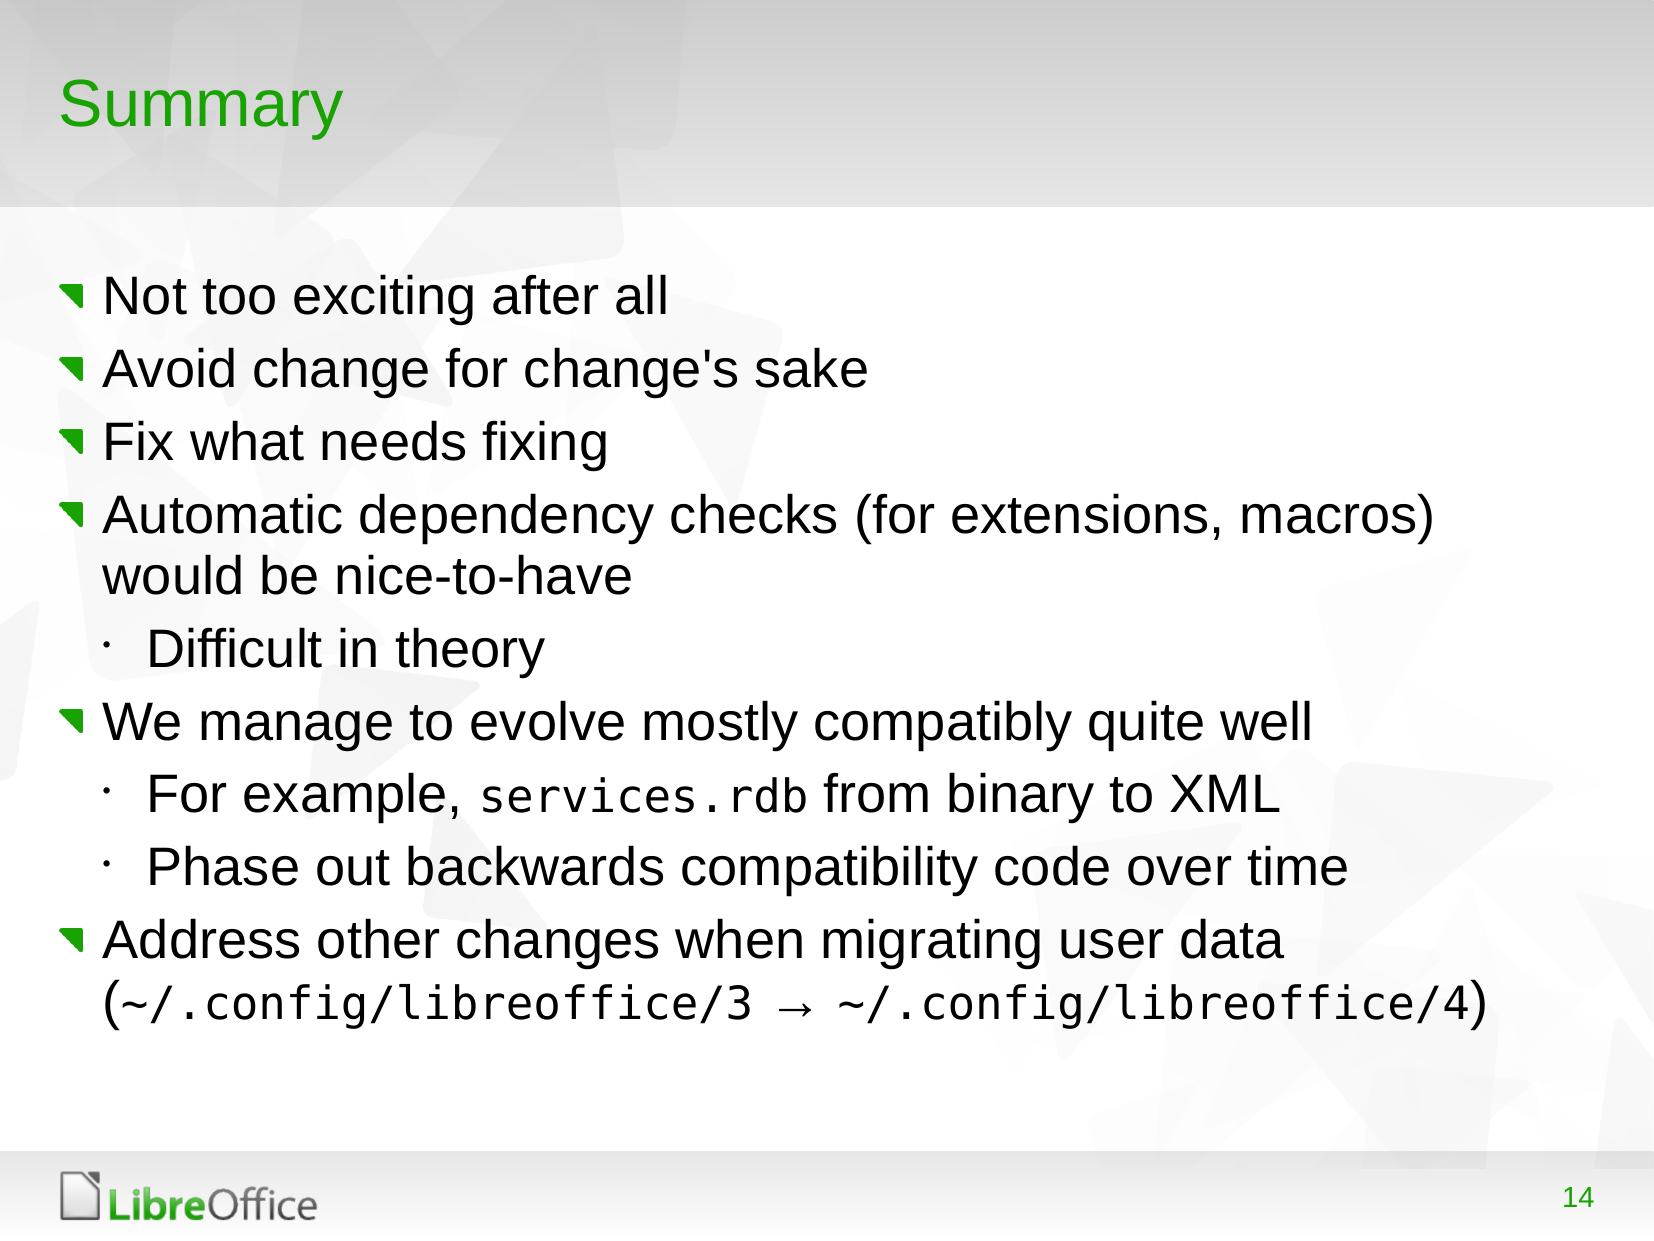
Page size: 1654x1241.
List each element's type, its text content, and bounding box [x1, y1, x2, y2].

picture [915, 548, 1654, 1169]
title Summary [59, 29, 1595, 178]
list Not too exciting after all Avoid change for change's sake Fix what needs fixing Automatic dependency checks (for extensions, macros) would be nice-to-have Difficult in theory We manage to evolve mostly compatibly quite well For example, services.rdb from binary to XML Phase out backwards compatibility code over time Address other changes when migrating user data (~/.config/libreoffice/3 → ~/.config/libreoffice/4) [59, 265, 1595, 1031]
picture [41, 1152, 337, 1240]
picture [0, 0, 783, 931]
